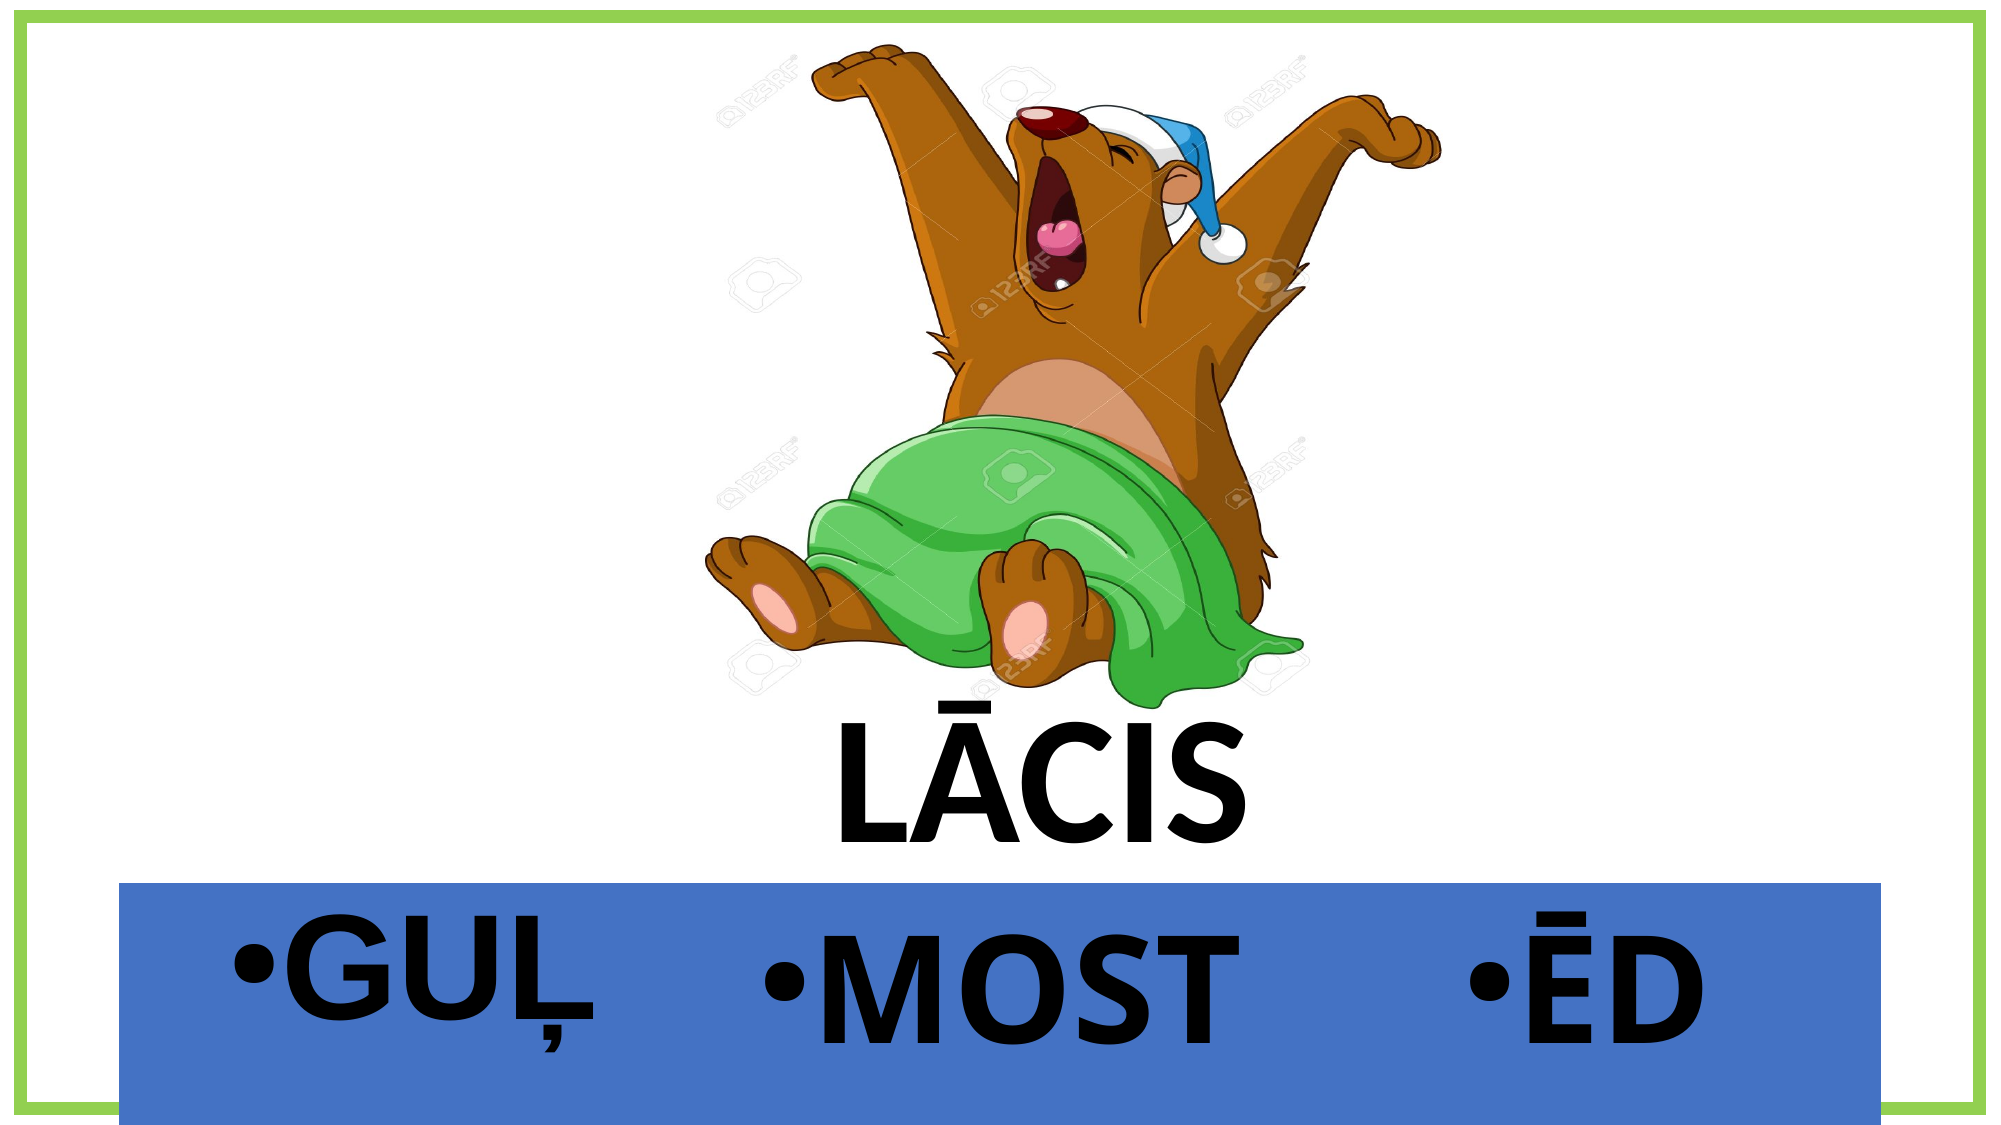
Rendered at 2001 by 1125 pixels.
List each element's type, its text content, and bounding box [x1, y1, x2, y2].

text_box LĀCIS [766, 651, 1317, 883]
table_header GUĻ [119, 883, 706, 1125]
picture [14, 10, 1986, 1115]
table_header MOSTAS [706, 883, 1294, 1125]
table_header ĒD [1294, 883, 1881, 1125]
